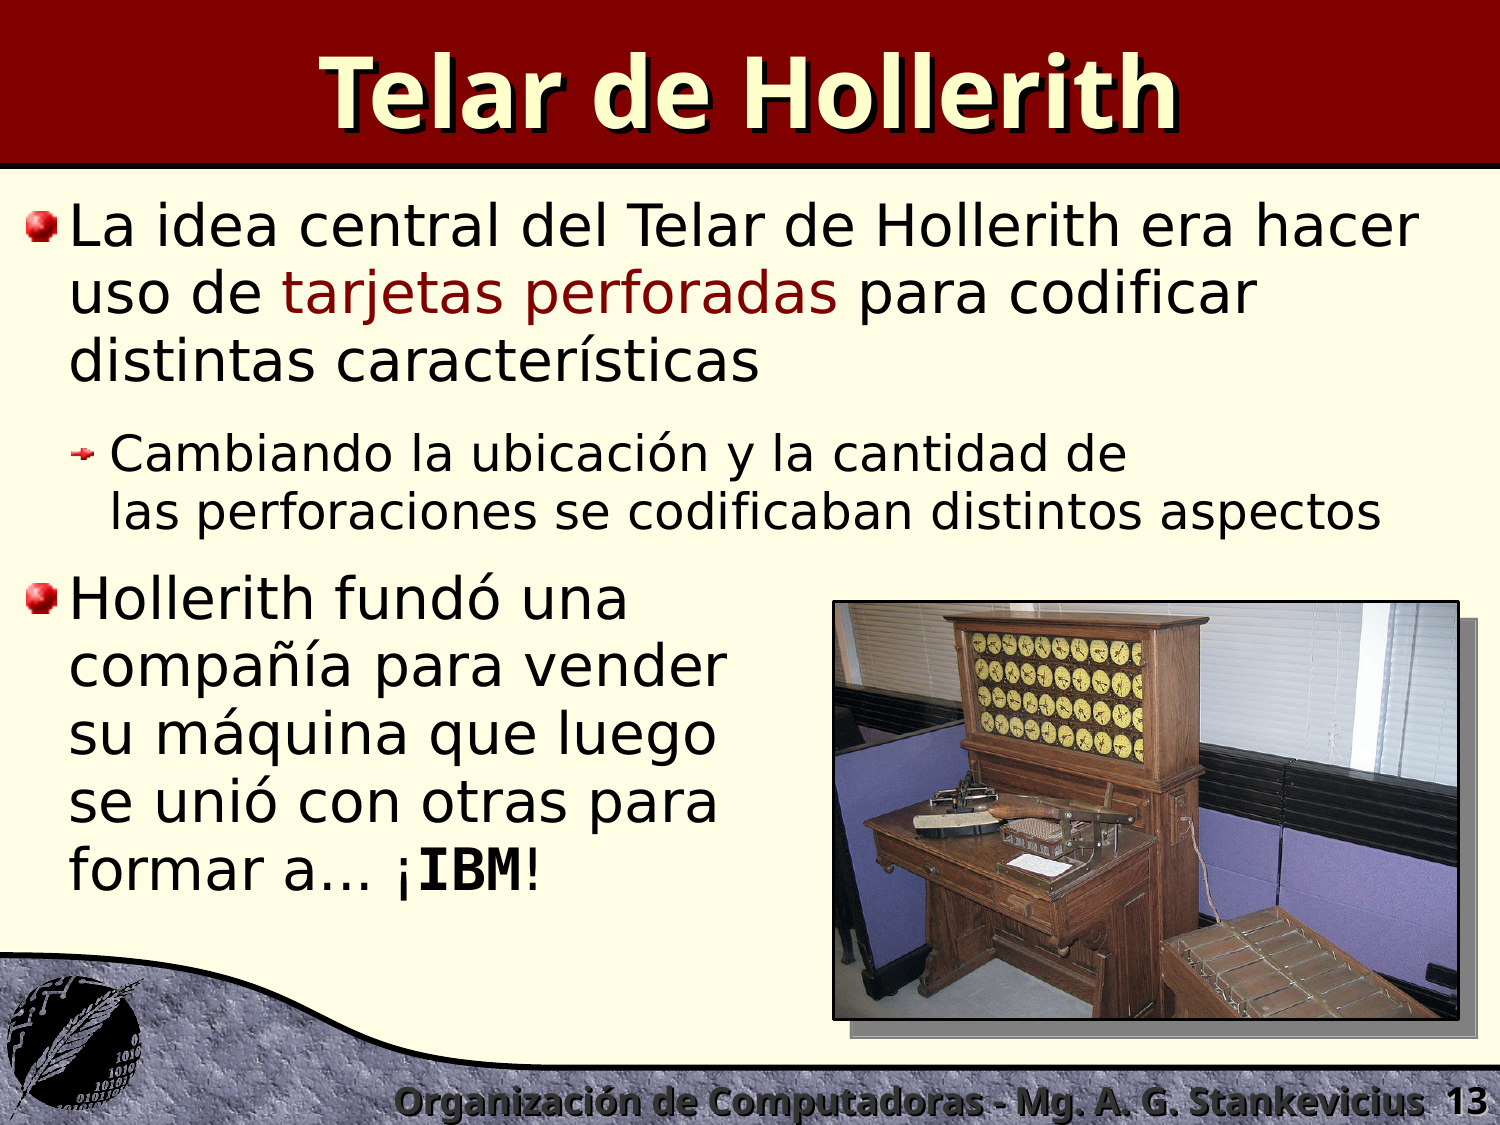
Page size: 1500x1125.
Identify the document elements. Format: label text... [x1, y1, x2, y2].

title Telar de Hollerith [15, 5, 1485, 160]
picture [835, 602, 1457, 1018]
picture [0, 959, 1500, 1125]
picture [802, 1100, 806, 1110]
picture [1058, 1100, 1065, 1110]
list La idea central del Telar de Hollerith era hacer uso de tarjetas perforadas para codificar distintas características Cambiando la ubicación y la cantidad de las perforaciones se codificaban distintos aspectos Hollerith fundó una compañía para vender su máquina que luego se unió con otras para formar a... ¡IBM! [11, 192, 1486, 935]
picture [448, 1100, 455, 1110]
